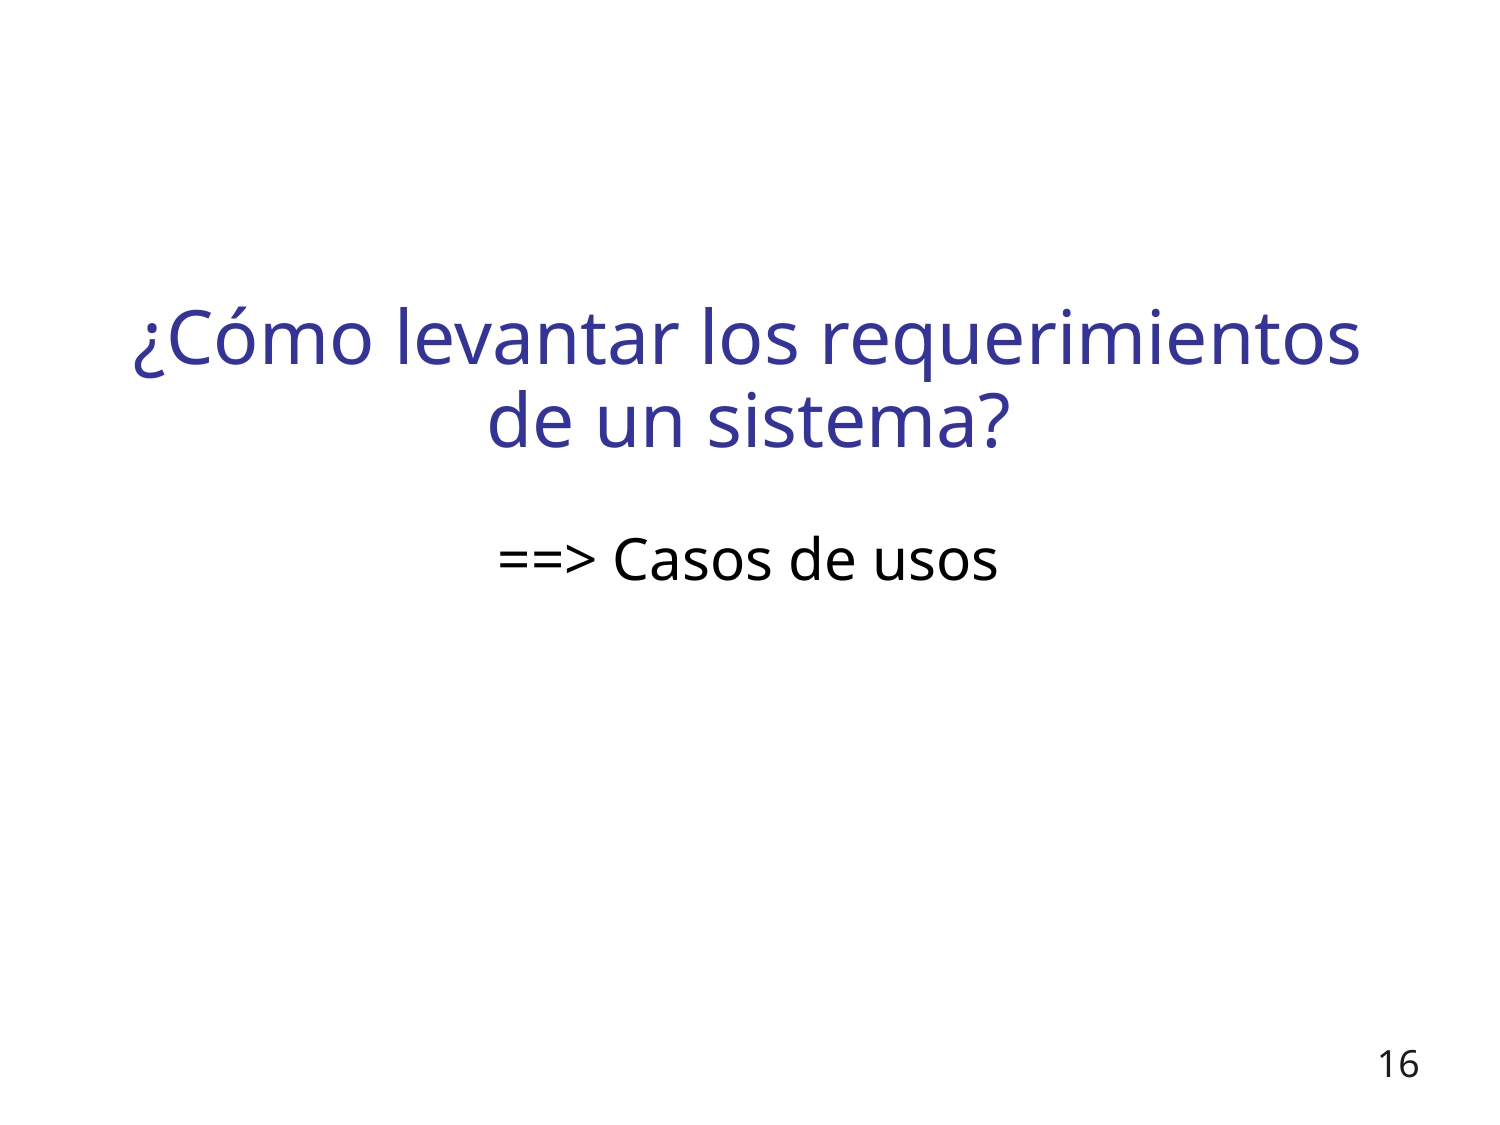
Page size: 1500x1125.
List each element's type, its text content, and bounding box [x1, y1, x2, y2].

list ==> Casos de usos [75, 528, 1423, 938]
title ¿Cómo levantar los requerimientos de un sistema? [112, 262, 1386, 501]
